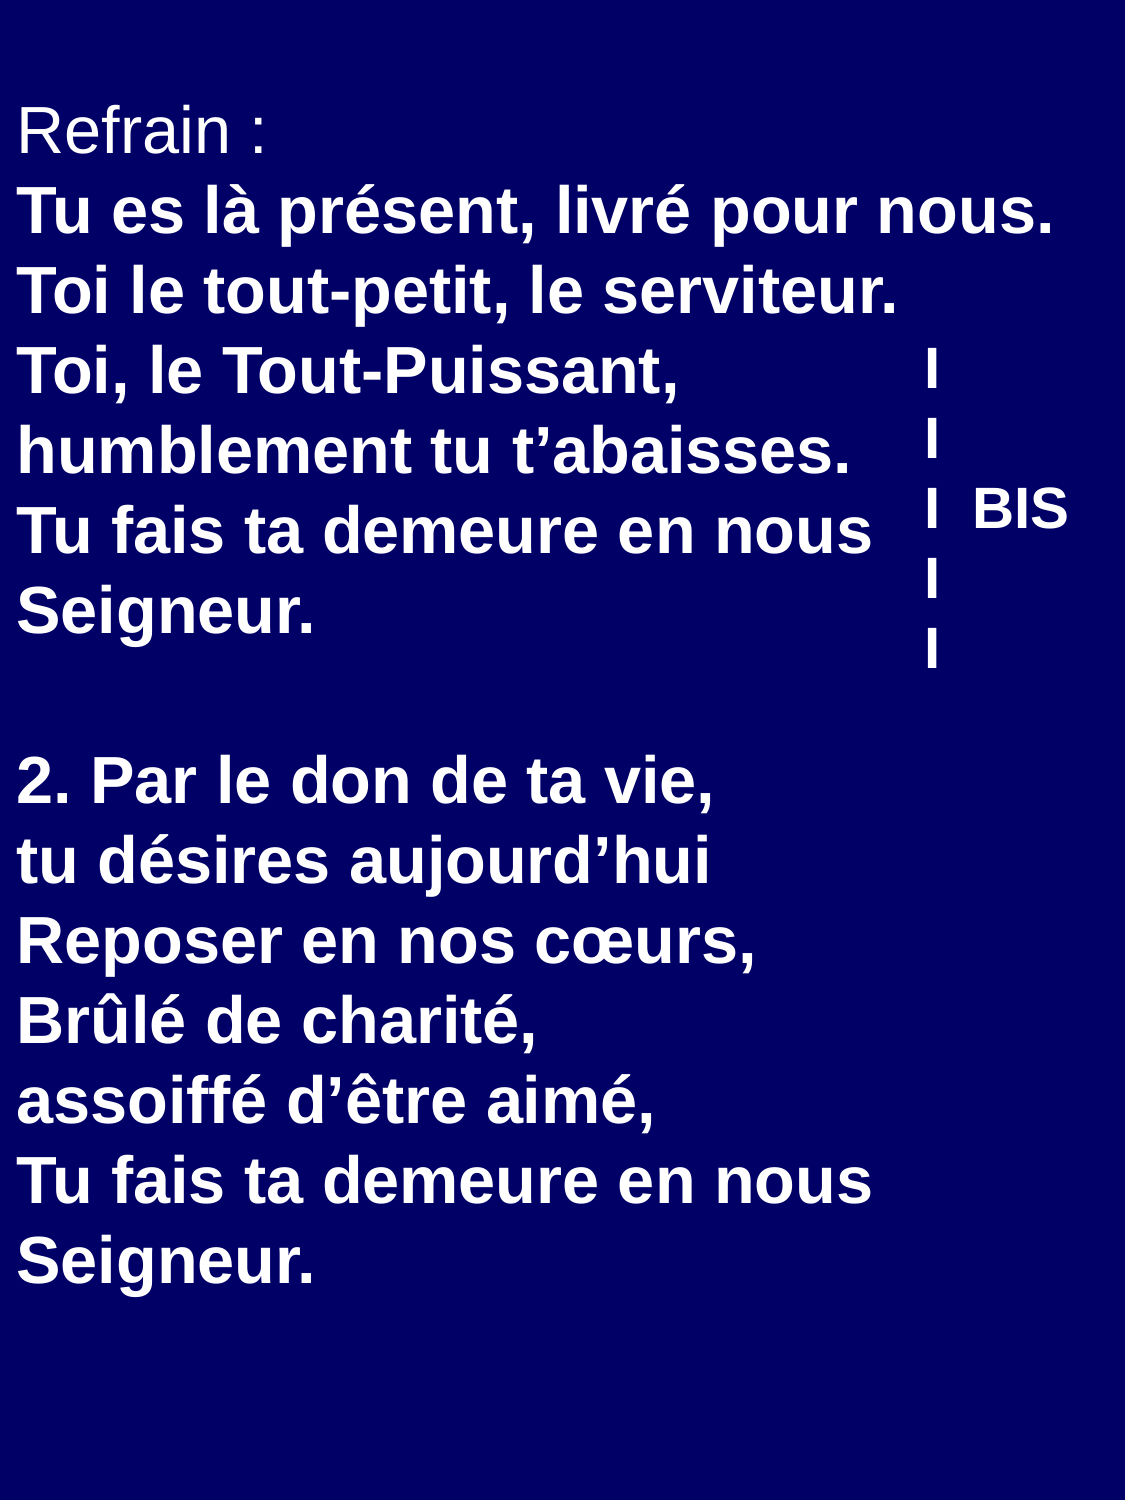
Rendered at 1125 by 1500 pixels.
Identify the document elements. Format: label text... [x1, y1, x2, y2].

text_box I I I BIS I I [909, 322, 1113, 662]
text_box Refrain : Tu es là présent, livré pour nous. Toi le tout-petit, le serviteur. Toi, le Tout-Puissant, humblement tu t’abaisses. Tu fais ta demeure en nous Seigneur. 2. Par le don de ta vie, tu désires aujourd’hui Reposer en nos cœurs, Brûlé de charité, assoiffé d’être aimé, Tu fais ta demeure en nous Seigneur. [1, 34, 1125, 1500]
